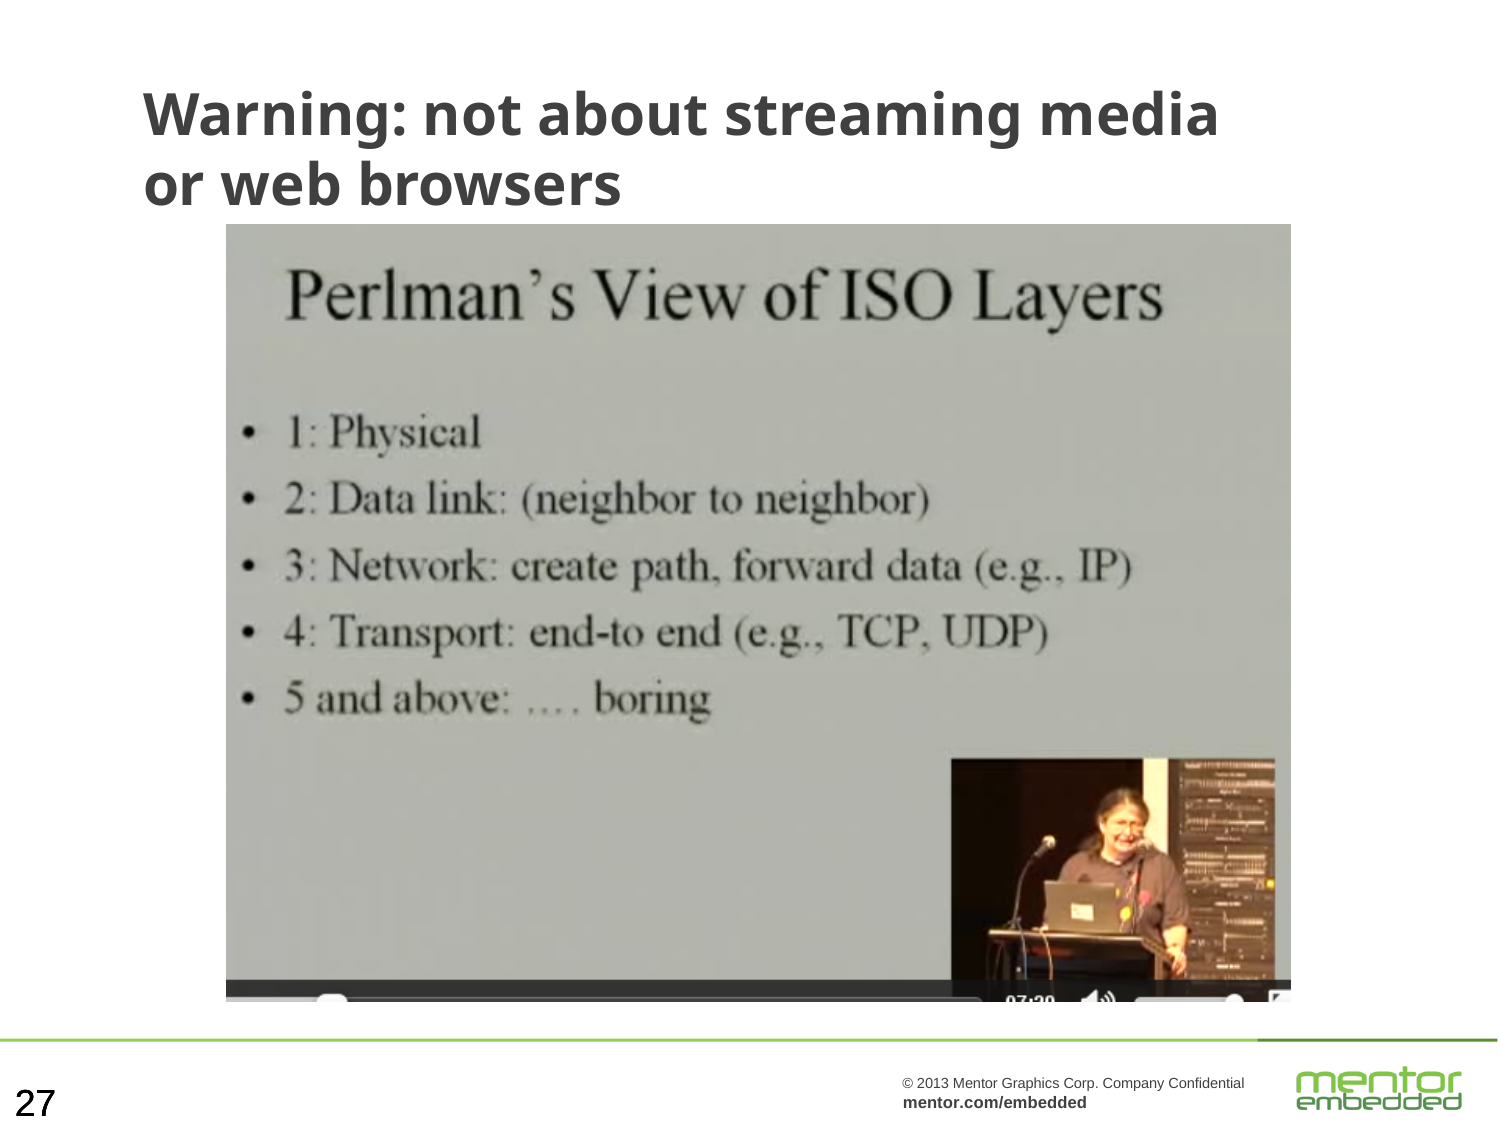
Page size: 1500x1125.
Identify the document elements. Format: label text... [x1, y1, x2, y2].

picture [1292, 1062, 1464, 1114]
picture [226, 225, 1291, 1002]
title Warning: not about streaming media or web browsers [68, 37, 1432, 225]
